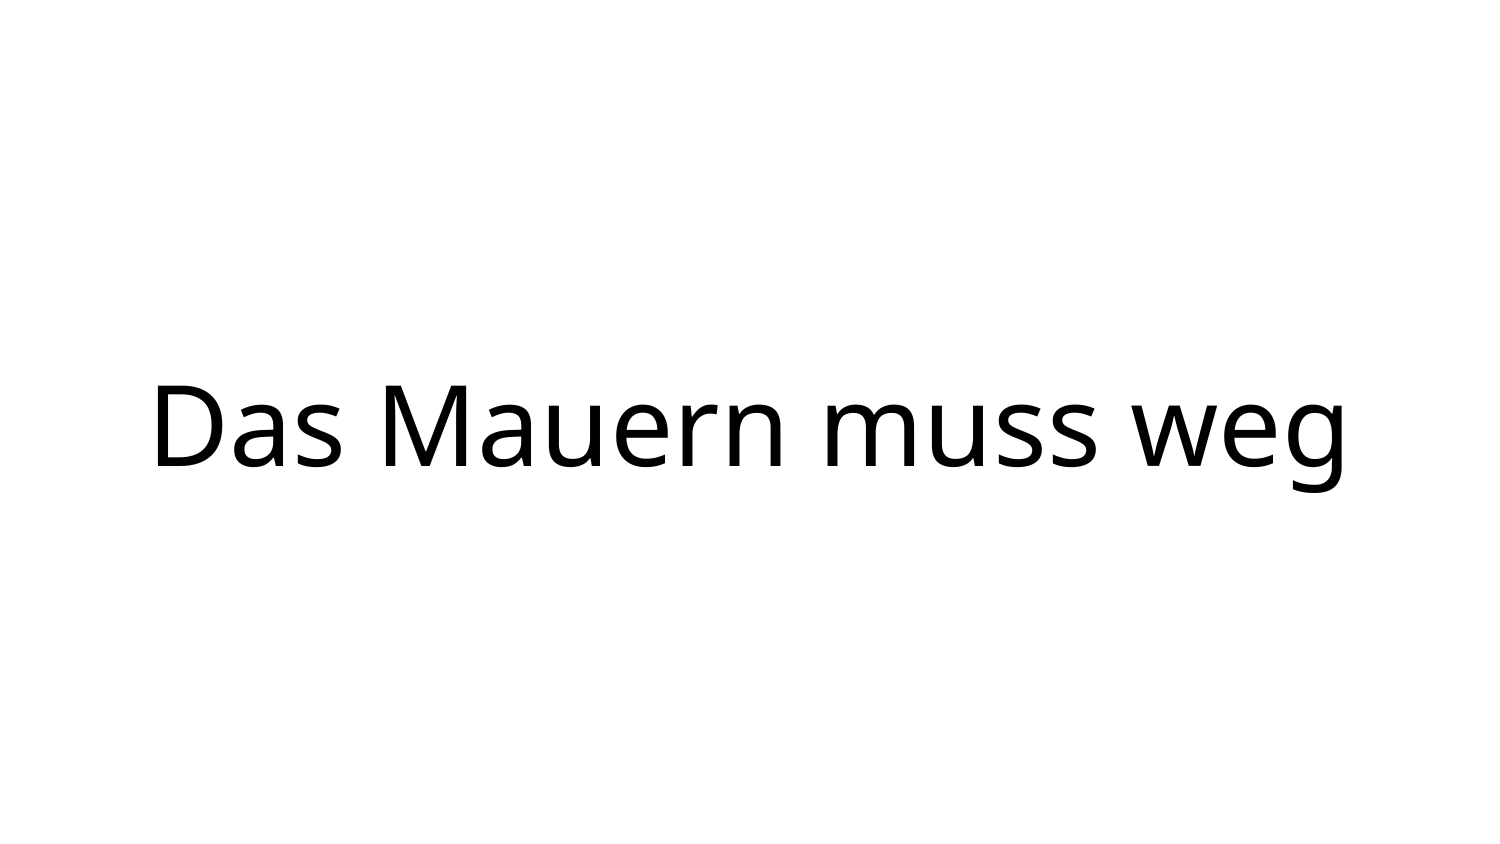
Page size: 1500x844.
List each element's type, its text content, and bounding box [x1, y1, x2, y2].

title Das Mauern muss weg [112, 331, 1388, 513]
